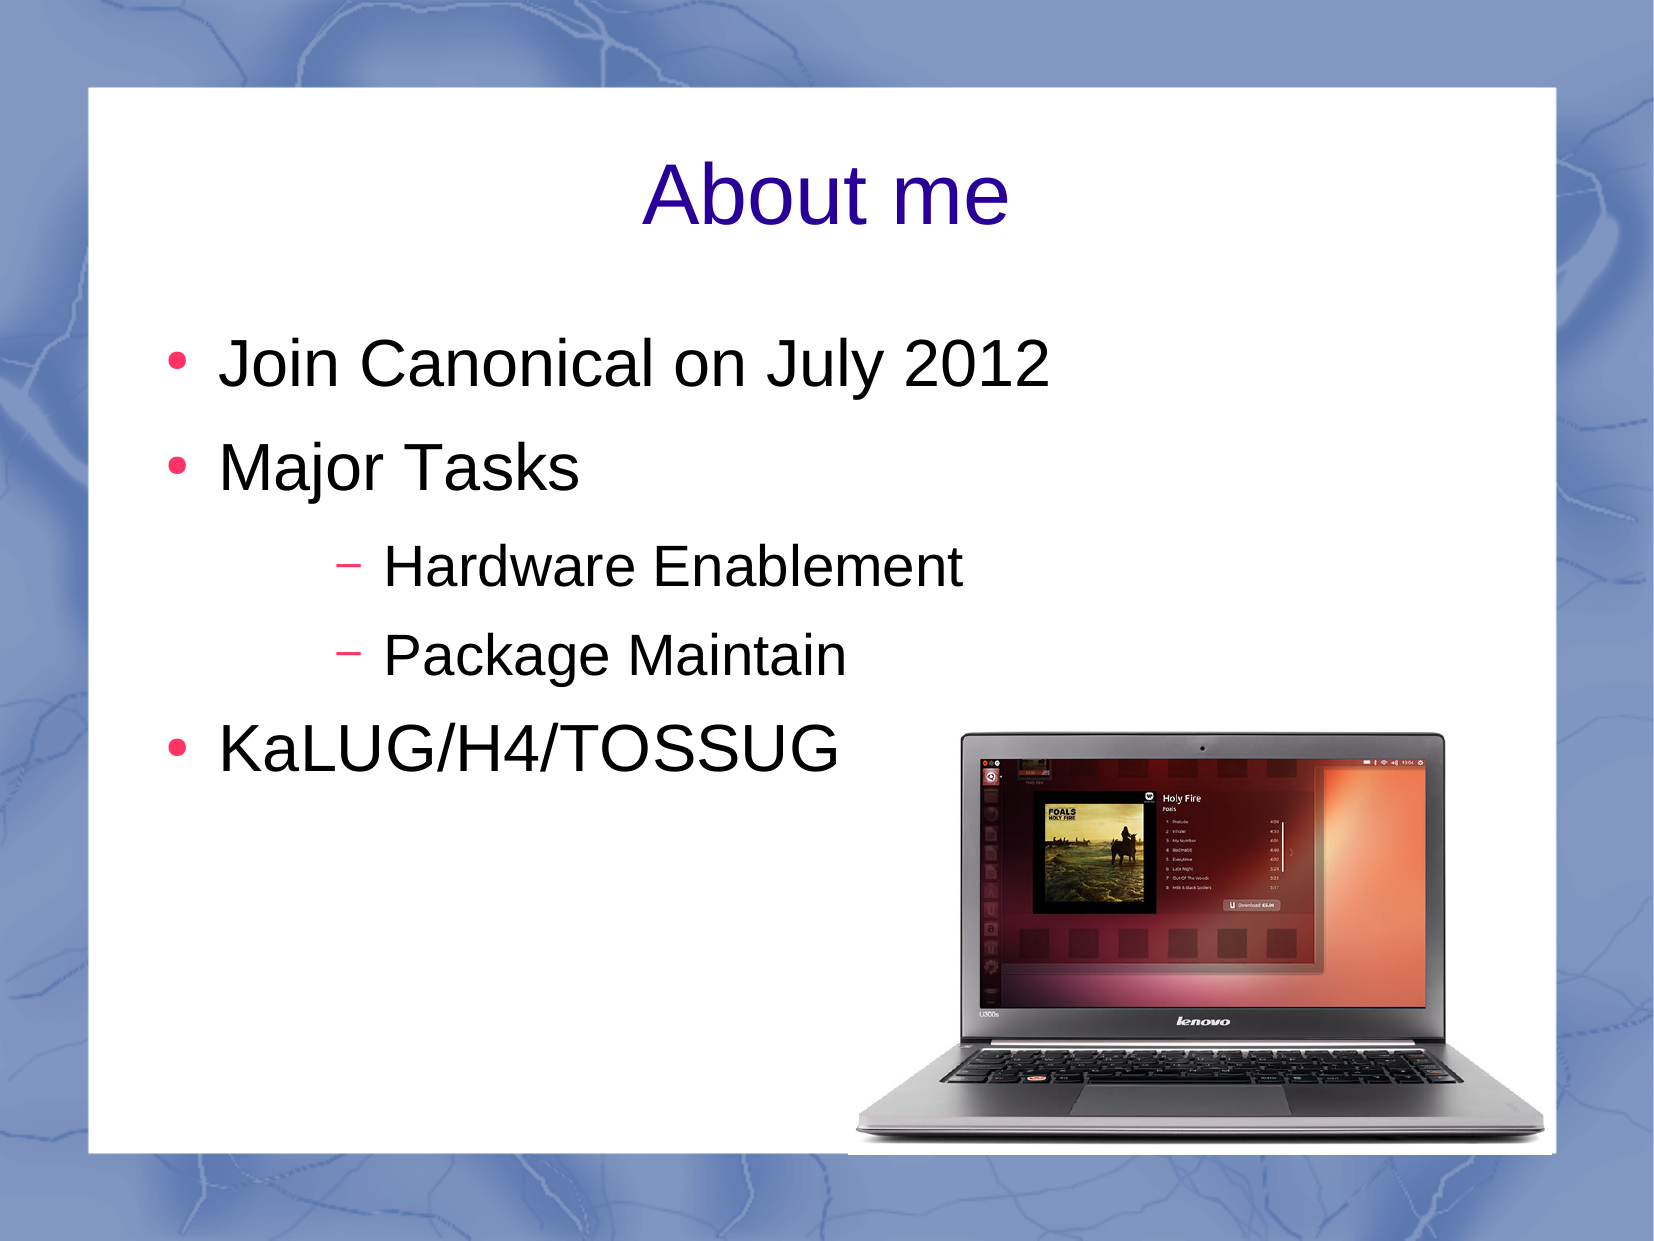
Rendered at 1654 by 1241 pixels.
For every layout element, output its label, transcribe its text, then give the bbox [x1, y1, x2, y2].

list Join Canonical on July 2012 Major Tasks Hardware Enablement Package Maintain KaLUG/H4/TOSSUG [147, 325, 1506, 1031]
title About me [118, 90, 1536, 298]
picture [0, 0, 1654, 1241]
